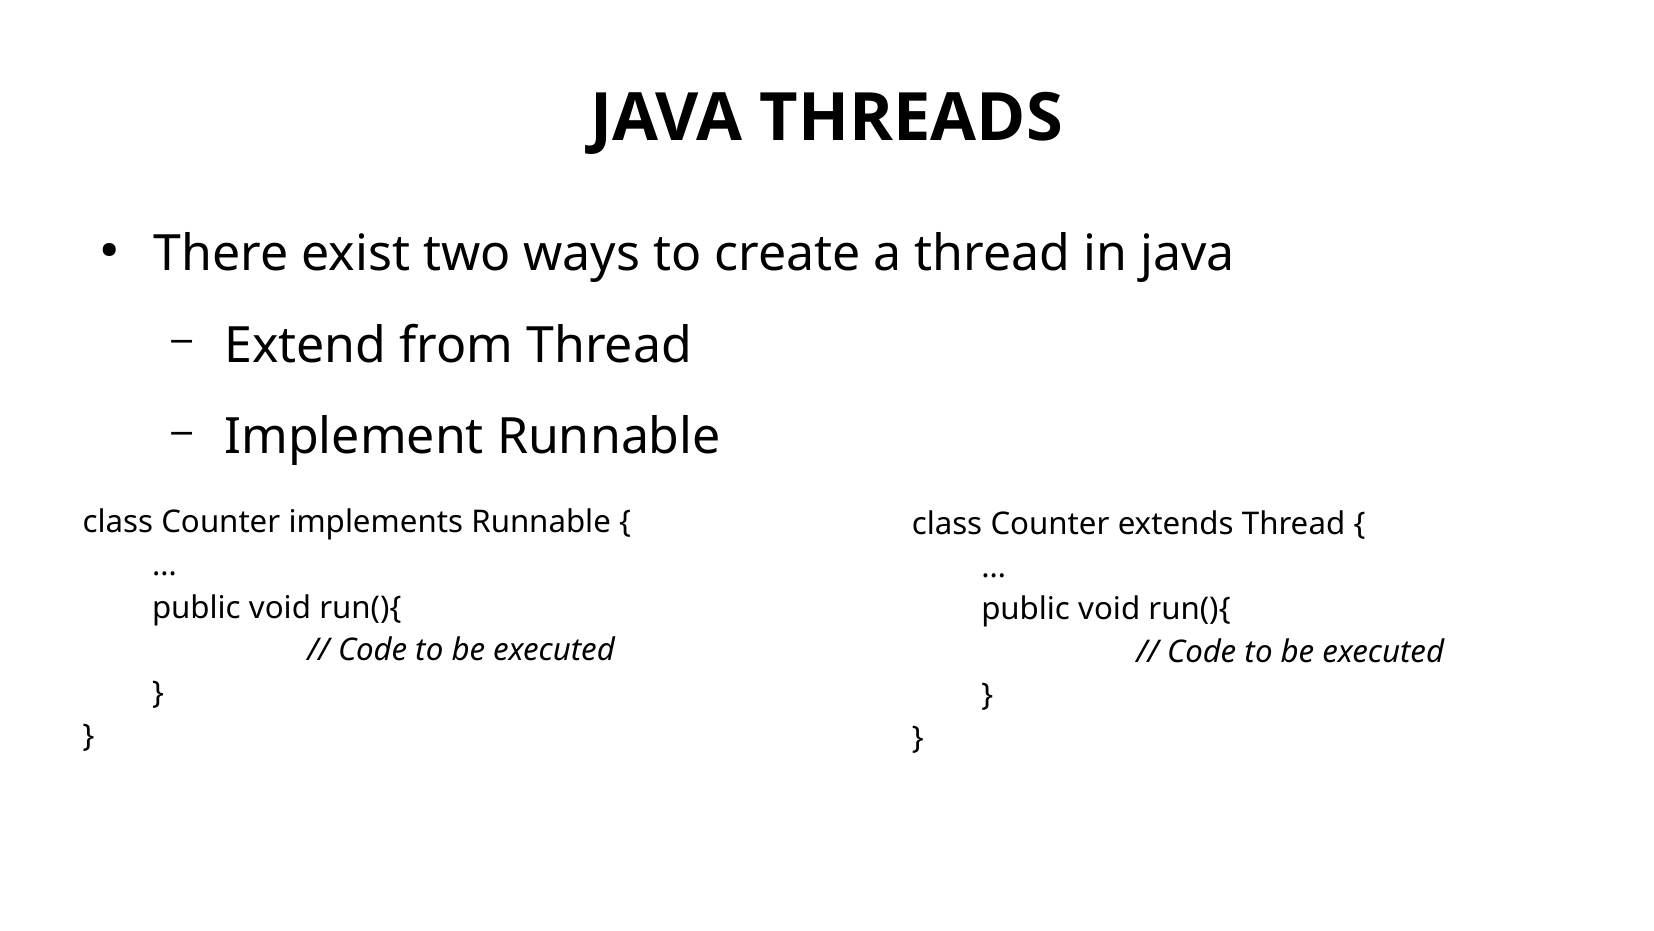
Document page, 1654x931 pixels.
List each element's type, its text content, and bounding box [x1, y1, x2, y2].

list There exist two ways to create a thread in java Extend from Thread Implement Runnable [82, 217, 1571, 475]
title JAVA THREADS [82, 36, 1571, 193]
list class Counter extends Thread { … public void run(){ // Code to be executed } } [845, 500, 1572, 759]
list class Counter implements Runnable { … public void run(){ // Code to be executed } } [82, 499, 809, 757]
